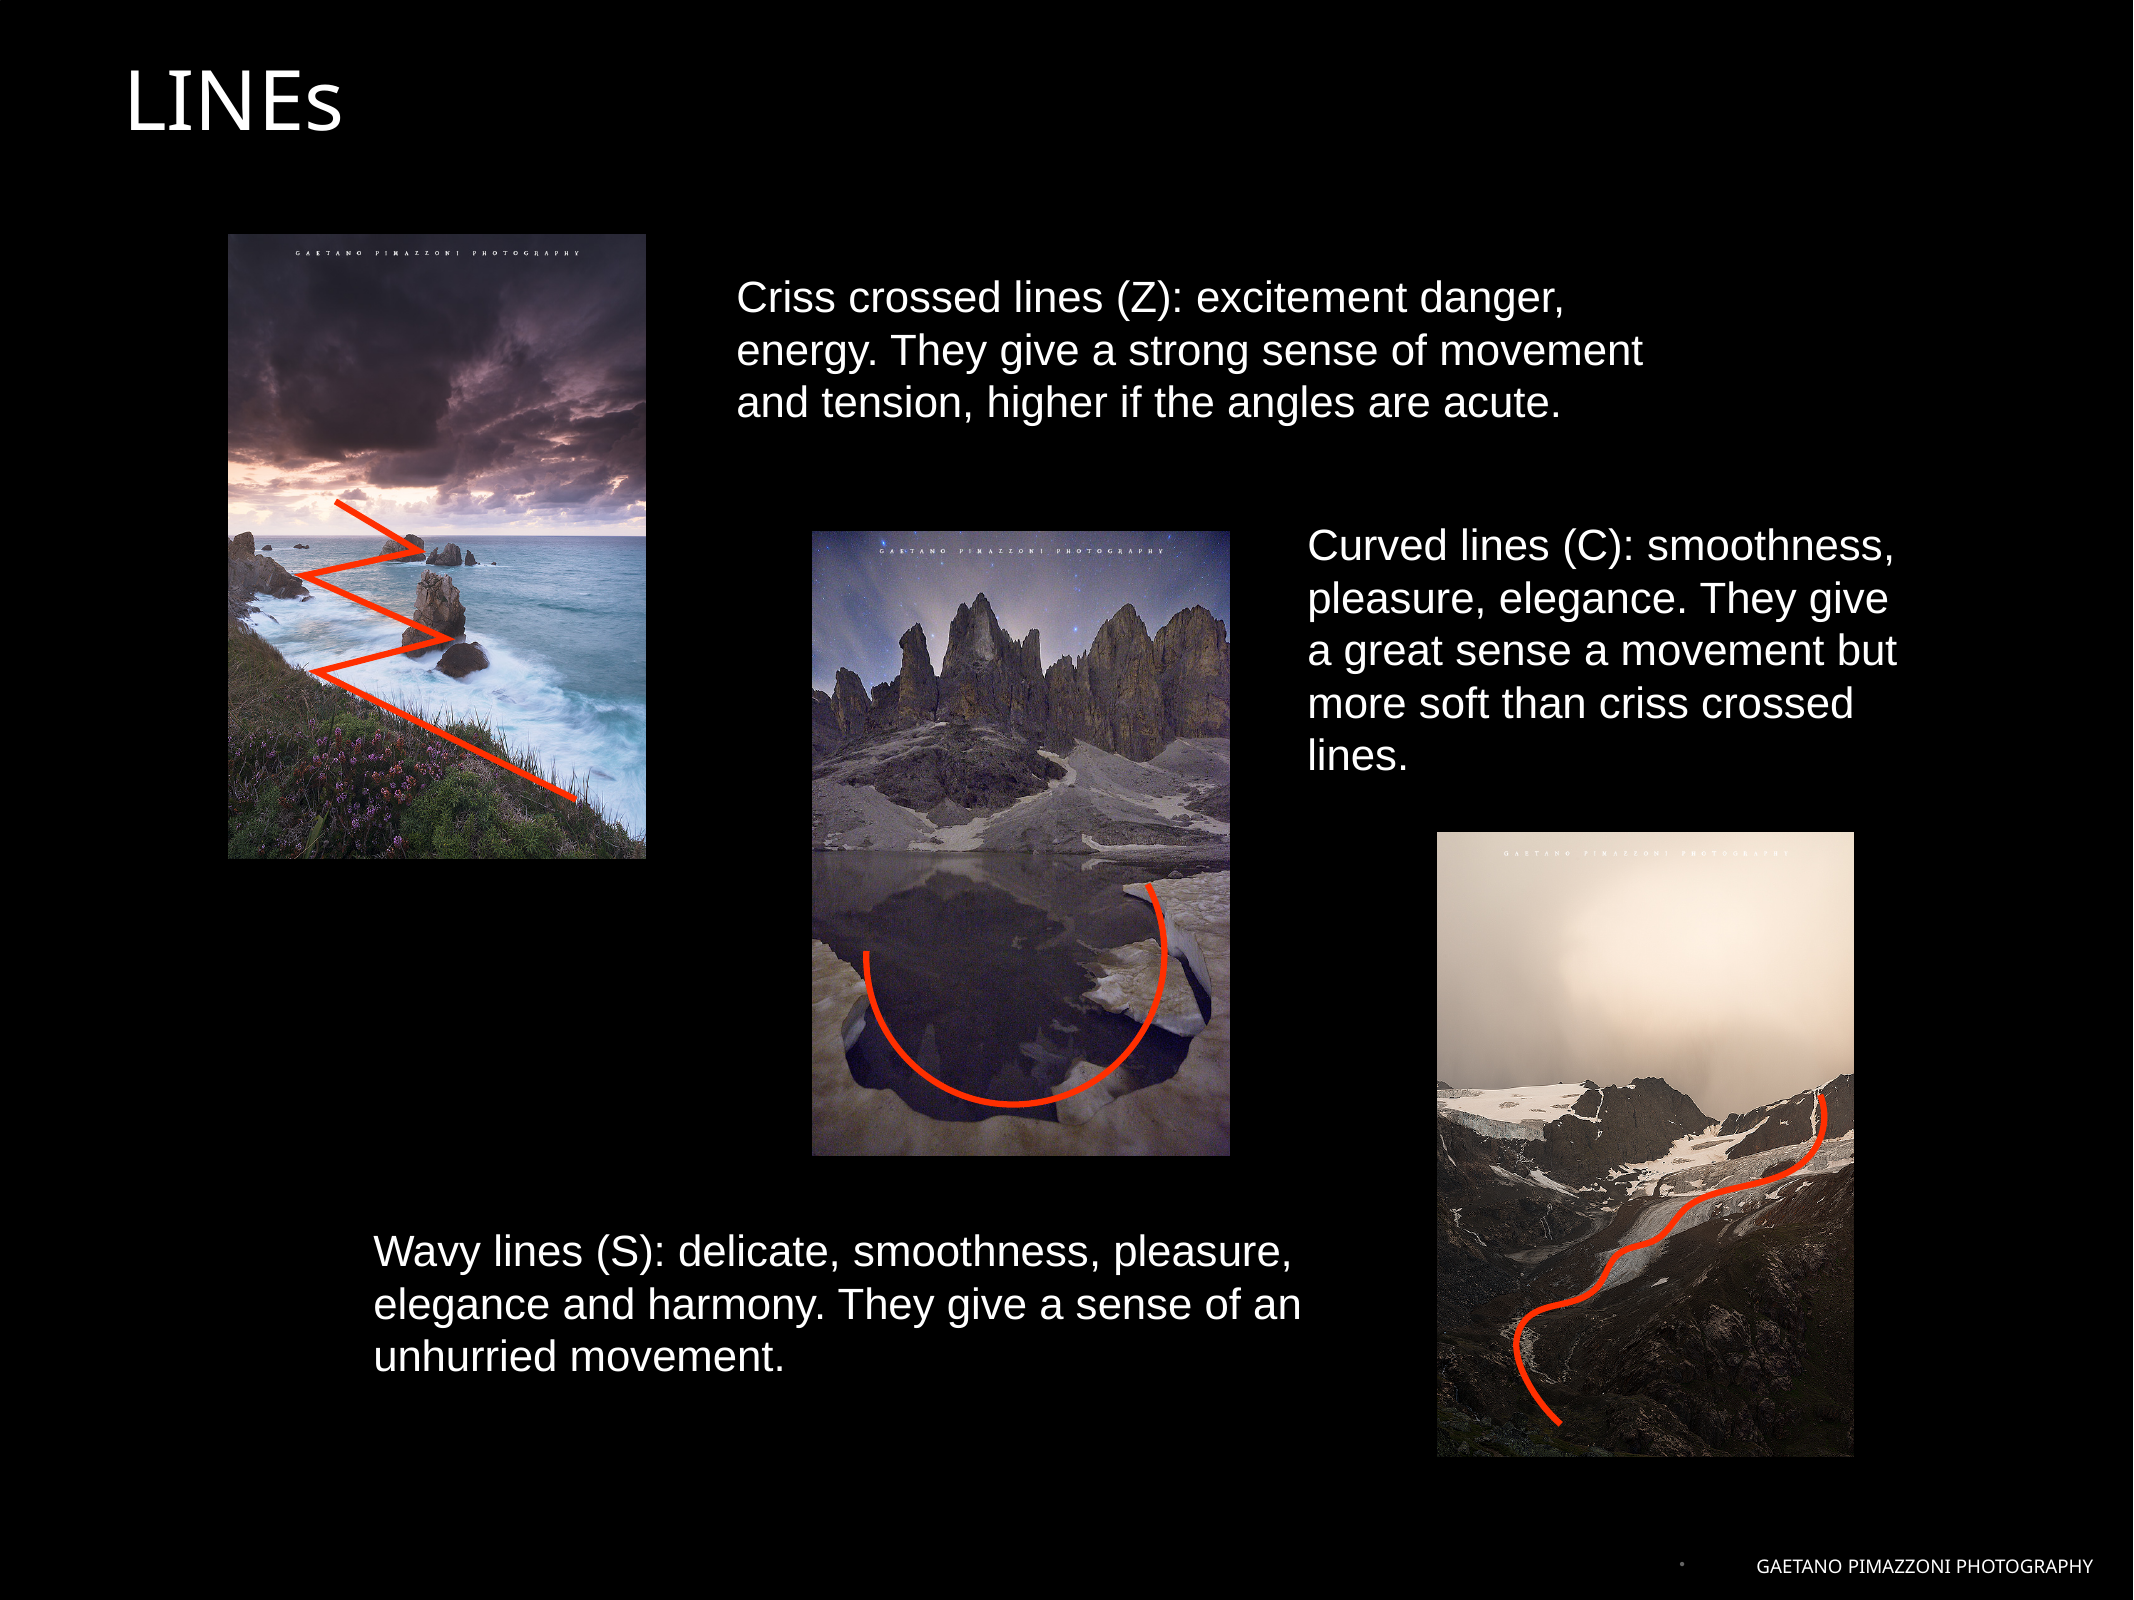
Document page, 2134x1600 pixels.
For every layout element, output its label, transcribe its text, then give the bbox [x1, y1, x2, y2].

picture [1436, 832, 1855, 1458]
text_box Criss crossed lines (Z): excitement danger, energy. They give a strong sense of movement and tension, higher if the angles are acute. [728, 260, 1666, 436]
text_box Curved lines (C): smoothness, pleasure, elegance. They give a great sense a movement but more soft than criss crossed lines. [1298, 508, 1924, 788]
text_box Wavy lines (S): delicate, smoothness, pleasure, elegance and harmony. They give a sense of an unhurried movement. [364, 1214, 1355, 1389]
list GAETANO PIMAZZONI PHOTOGRAPHY [1664, 1547, 2134, 1600]
picture [228, 234, 646, 859]
title LINEs [108, 18, 2025, 175]
picture [812, 531, 1230, 1157]
